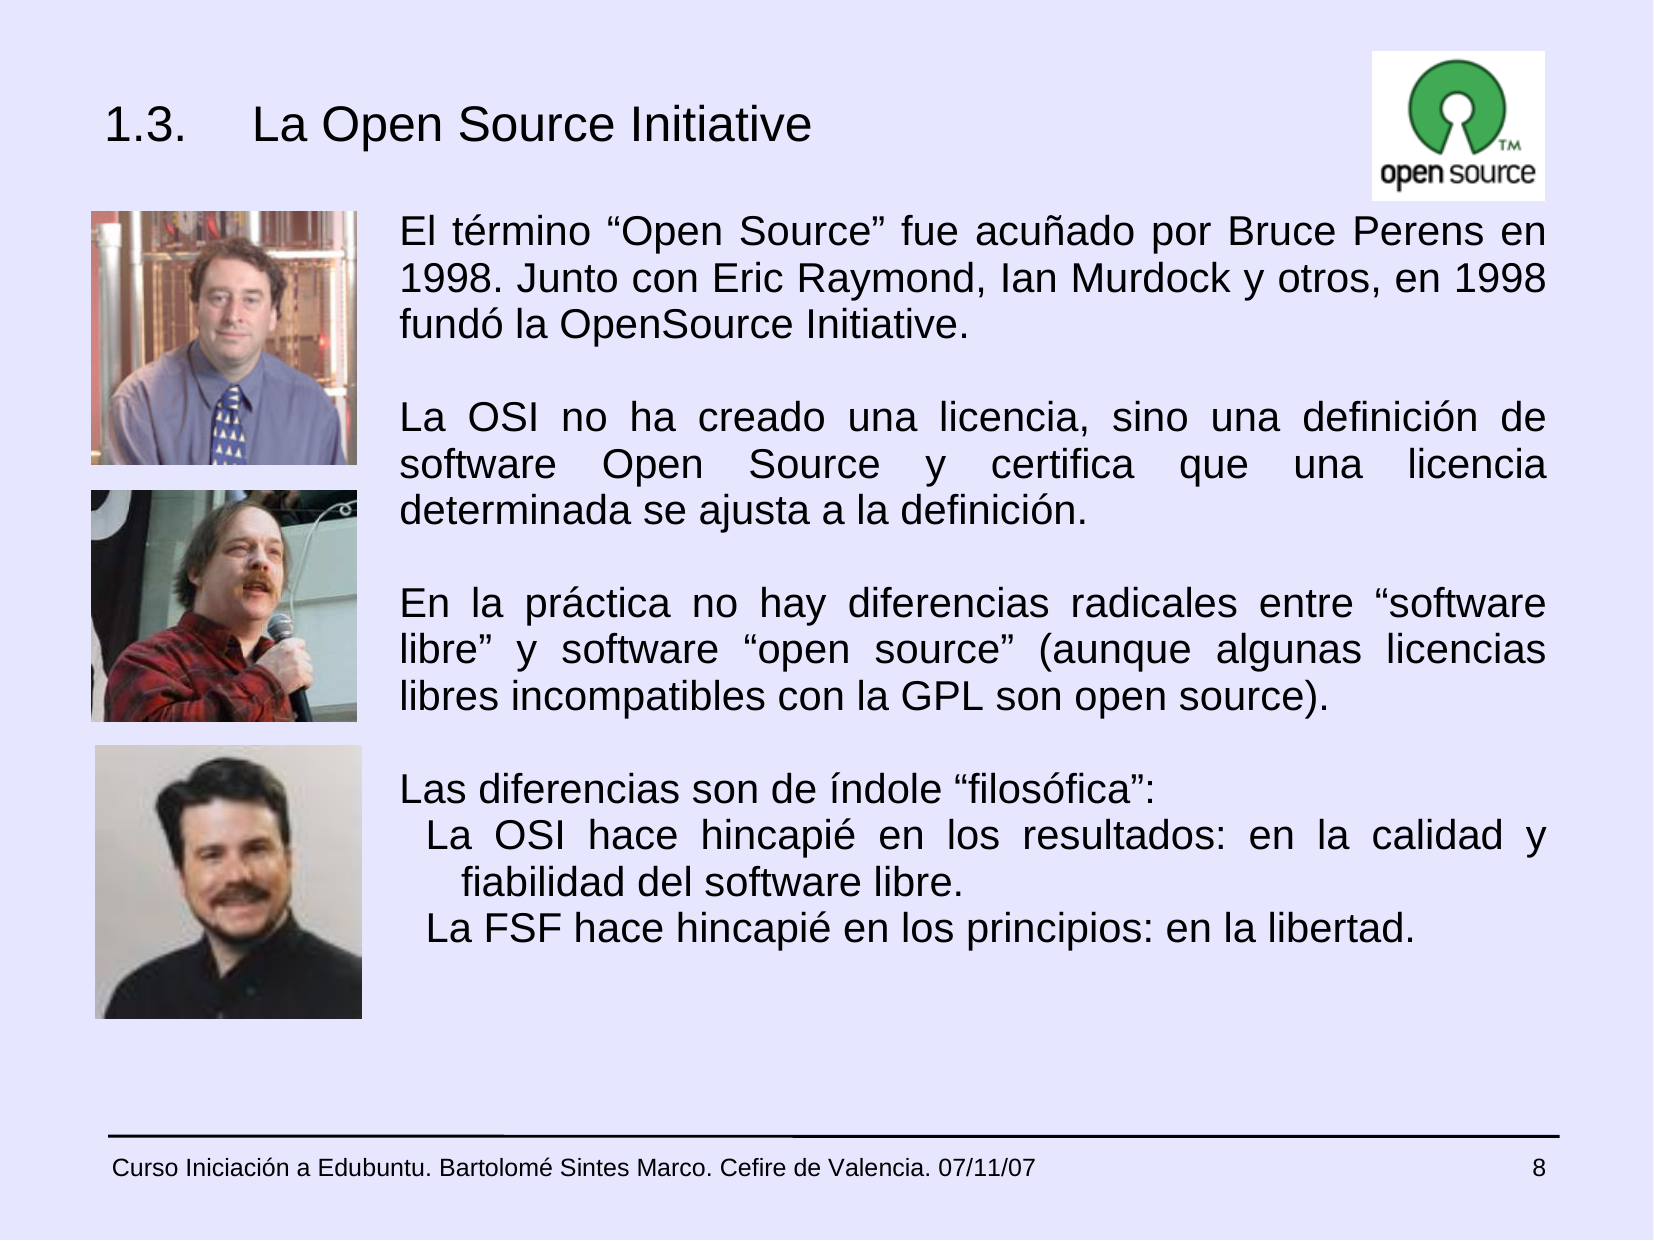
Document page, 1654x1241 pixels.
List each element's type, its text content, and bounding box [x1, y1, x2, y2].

picture [91, 490, 357, 722]
text_box 1.3. La Open Source Initiative El término “Open Source” fue acuñado por Bruce Perens en 1998. Junto con Eric Raymond, Ian Murdock y otros, en 1998 fundó la OpenSource Initiative. La OSI no ha creado una licencia, sino una definición de software Open Source y certifica que una licencia determinada se ajusta a la definición. En la práctica no hay diferencias radicales entre “software libre” y software “open source” (aunque algunas licencias libres incompatibles con la GPL son open source). Las diferencias son de índole “filosófica”: La OSI hace hincapié en los resultados: en la calidad y fiabilidad del software libre. La FSF hace hincapié en los principios: en la libertad. [104, 96, 1548, 1116]
picture [95, 745, 362, 1019]
picture [91, 211, 357, 465]
picture [1372, 51, 1545, 201]
